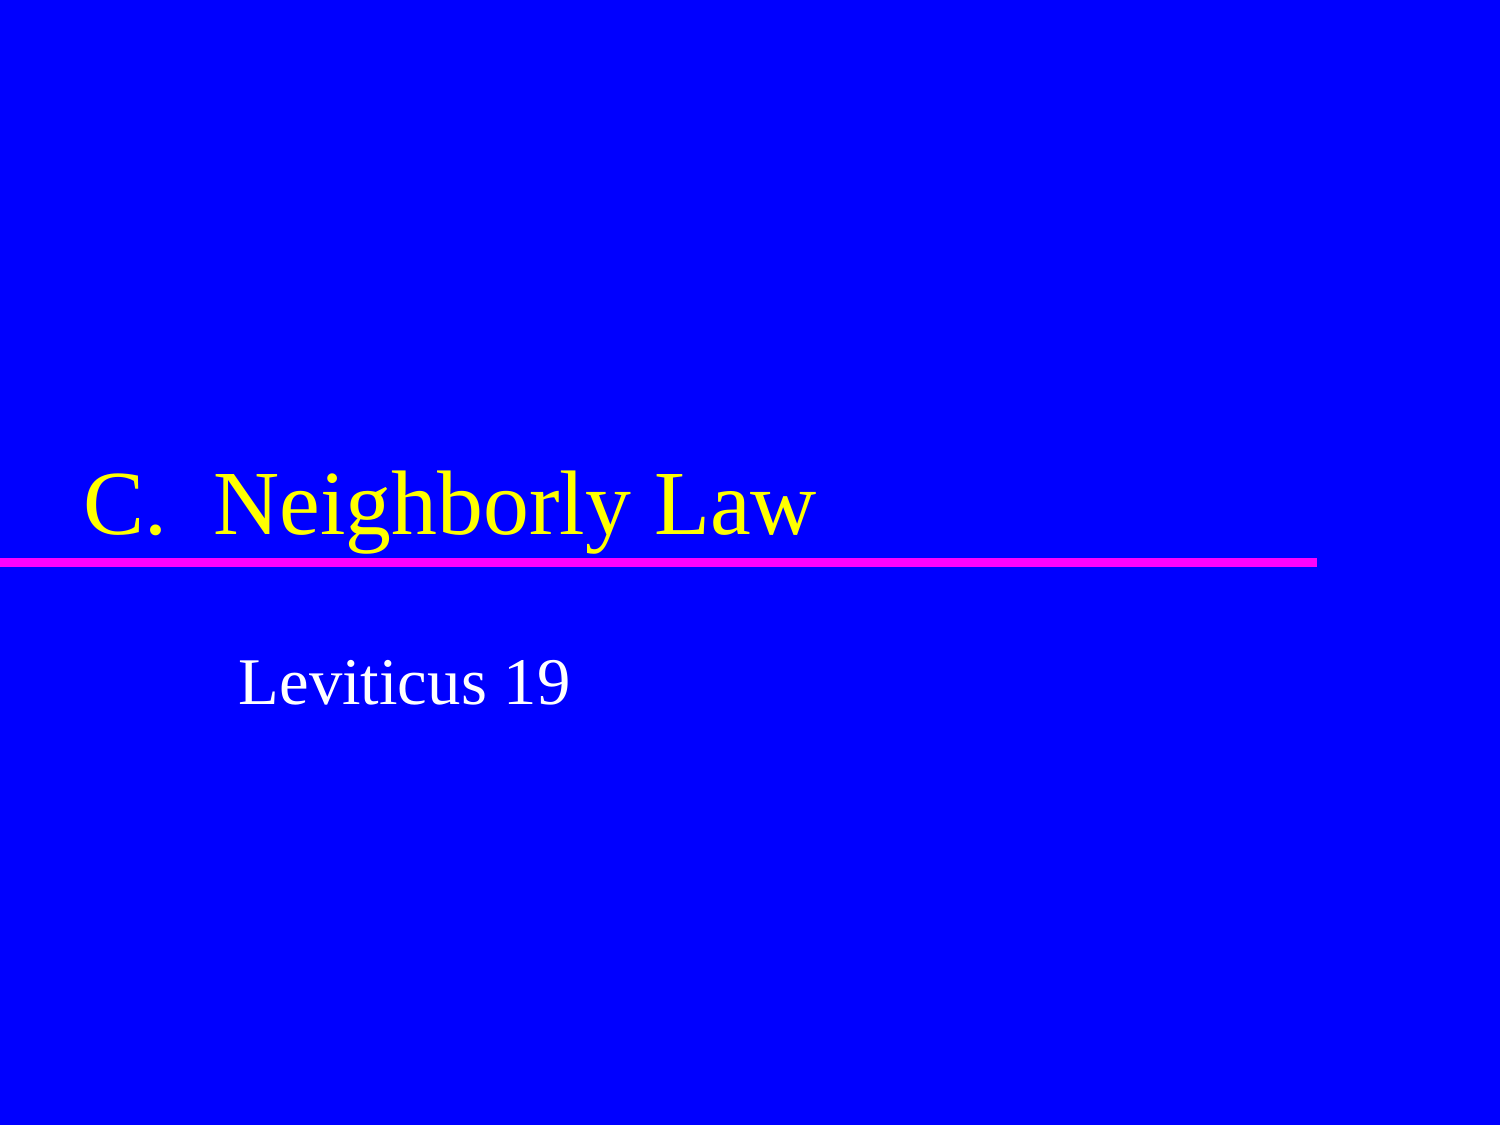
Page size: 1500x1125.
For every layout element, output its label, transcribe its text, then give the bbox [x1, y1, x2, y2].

subtitle Leviticus 19 [223, 637, 1277, 926]
title C. Neighborly Law [68, 374, 1332, 563]
